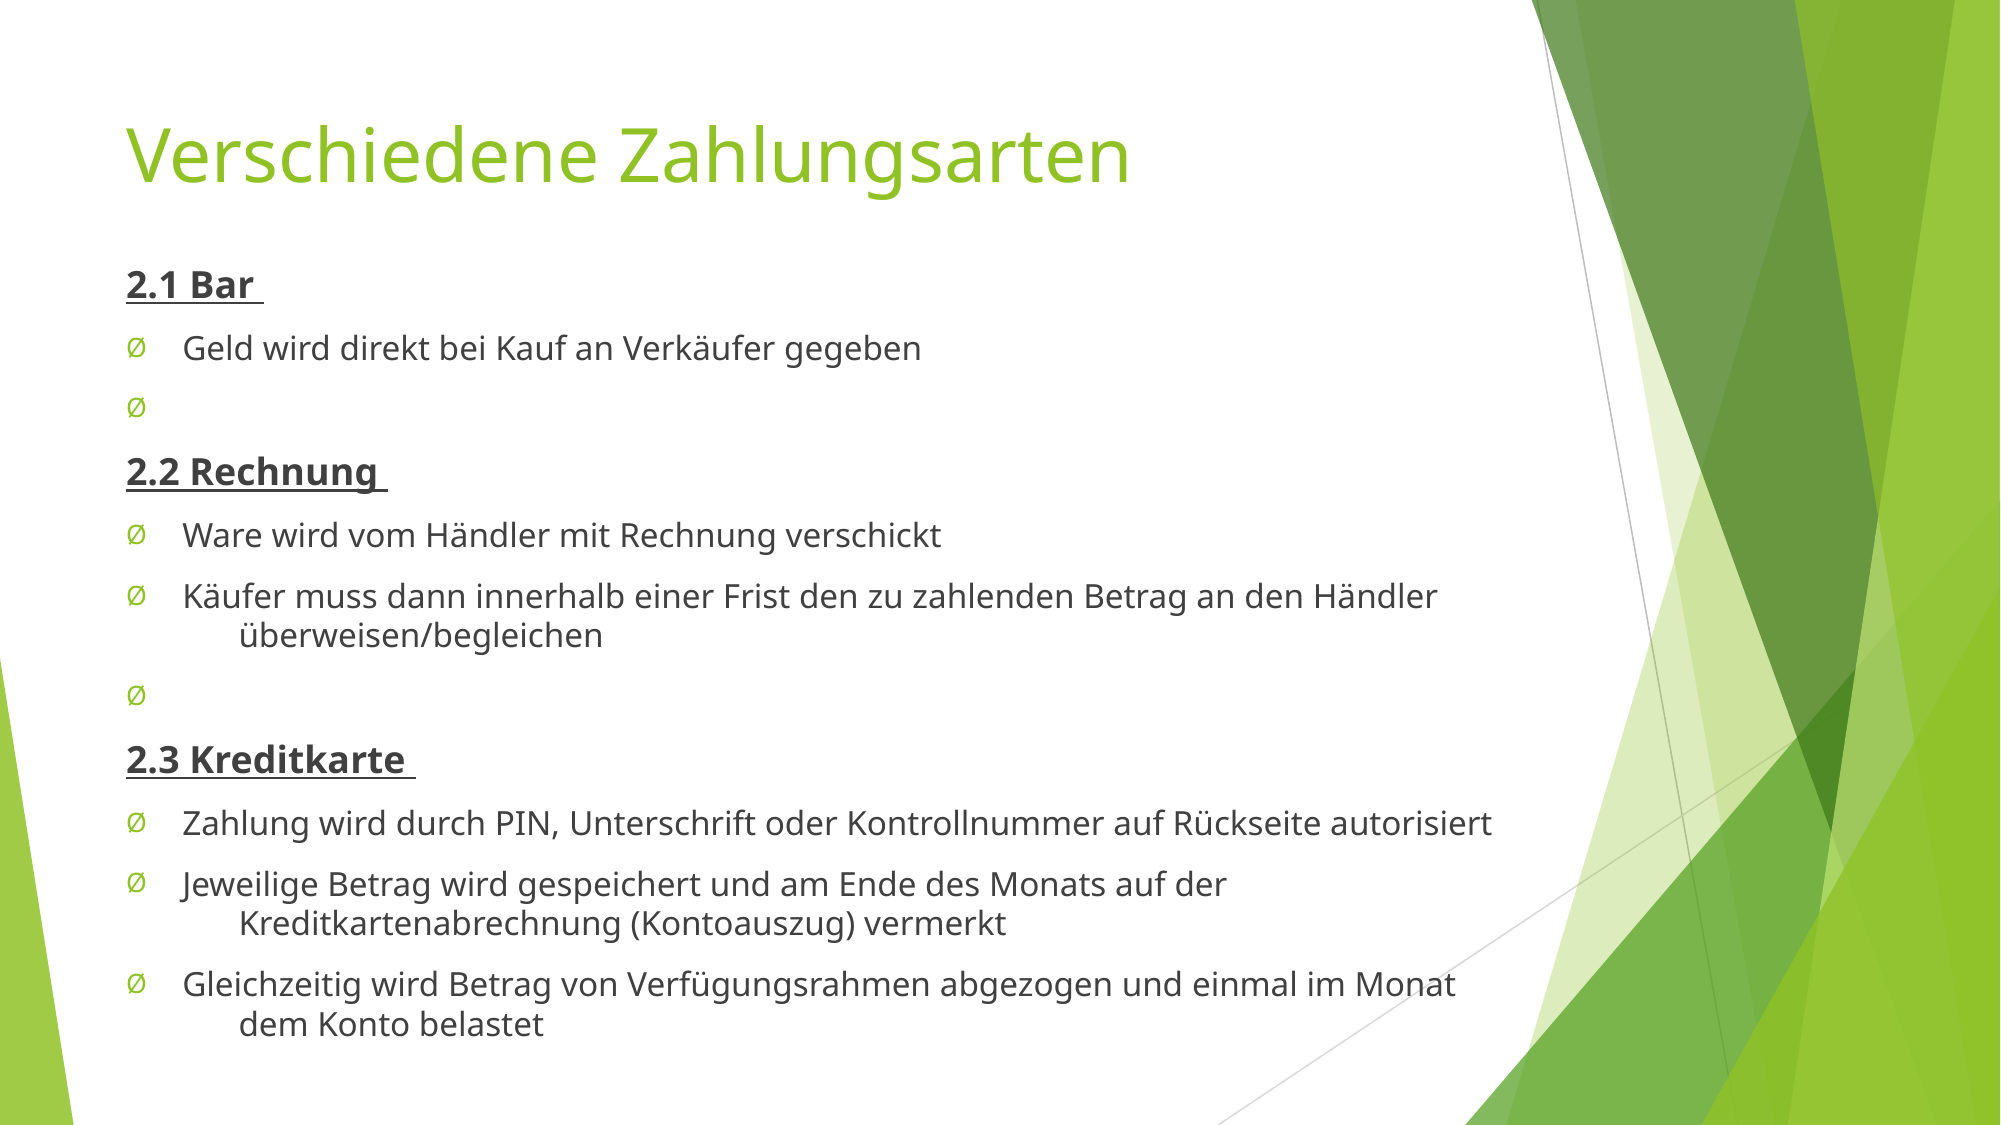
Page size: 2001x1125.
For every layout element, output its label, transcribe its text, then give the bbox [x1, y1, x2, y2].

list 2.1 Bar Geld wird direkt bei Kauf an Verkäufer gegeben 2.2 Rechnung Ware wird vom Händler mit Rechnung verschickt Käufer muss dann innerhalb einer Frist den zu zahlenden Betrag an den Händler überweisen/begleichen 2.3 Kreditkarte Zahlung wird durch PIN, Unterschrift oder Kontrollnummer auf Rückseite autorisiert Jeweilige Betrag wird gespeichert und am Ende des Monats auf der Kreditkartenabrechnung (Kontoauszug) vermerkt Gleichzeitig wird Betrag von Verfügungsrahmen abgezogen und einmal im Monat dem Konto belastet [111, 253, 1522, 1078]
title Verschiedene Zahlungsarten [111, 99, 1522, 253]
